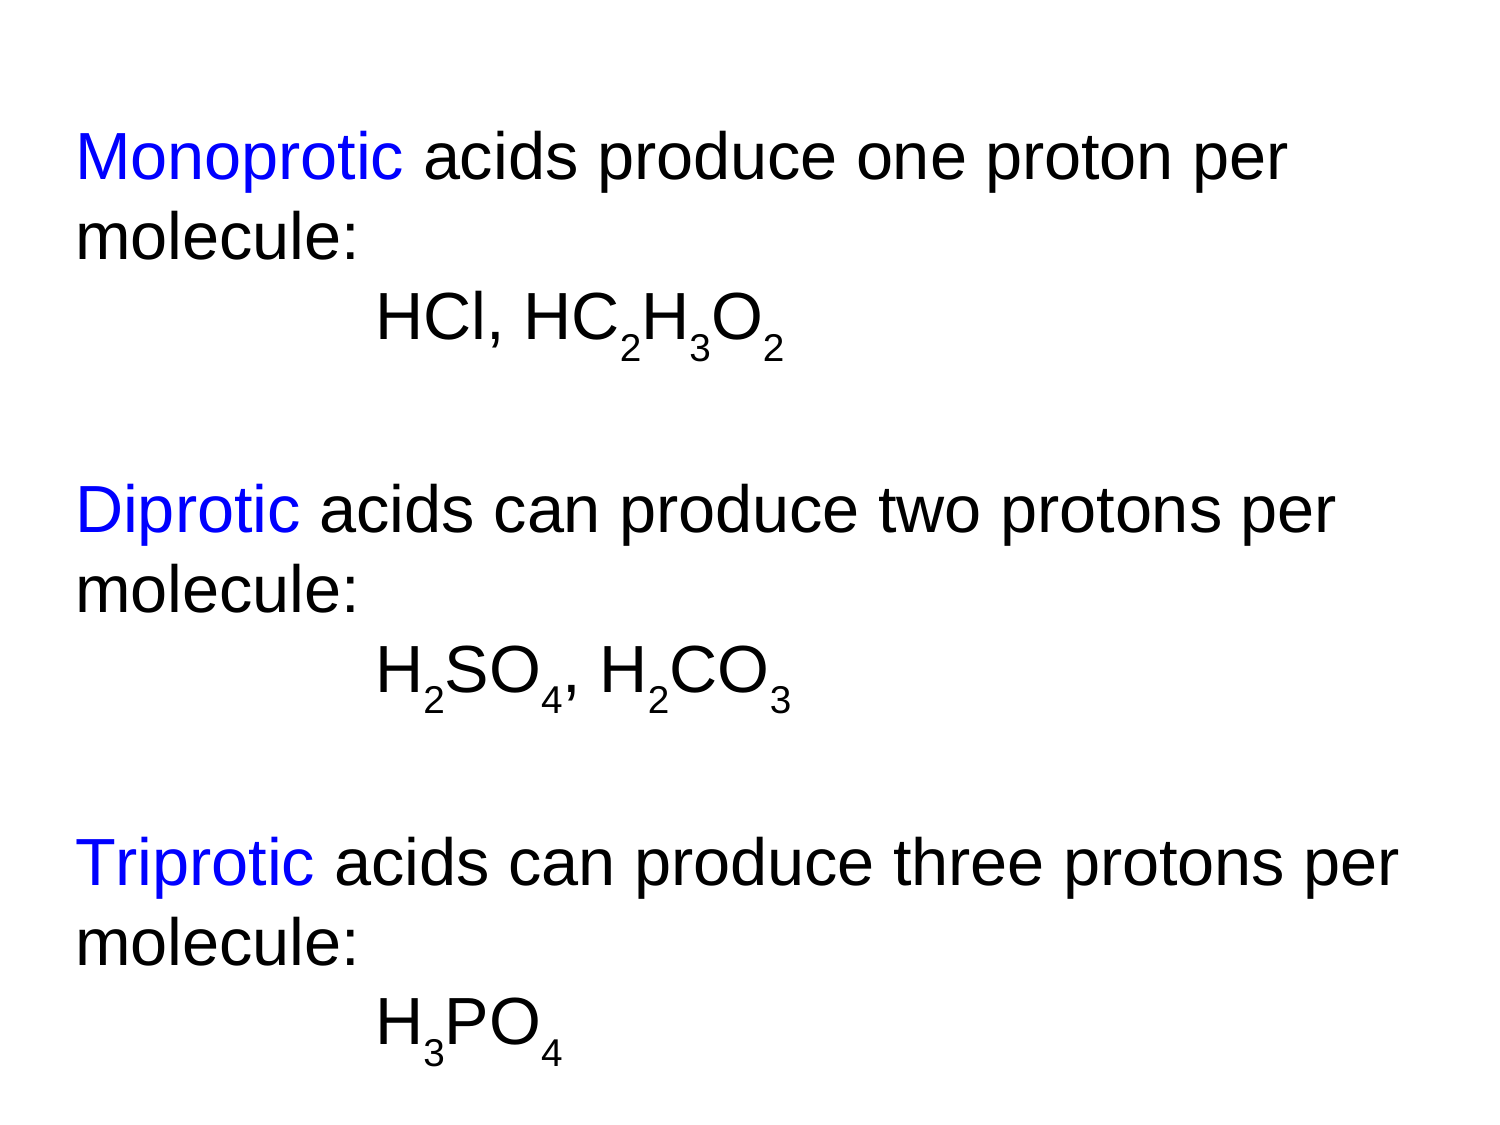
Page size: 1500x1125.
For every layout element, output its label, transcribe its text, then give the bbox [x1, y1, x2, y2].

subtitle Monoprotic acids produce one proton per molecule: HCl, HC2H3O2 Diprotic acids can produce two protons per molecule: H2SO4, H2CO3 Triprotic acids can produce three protons per molecule: H3PO4 [75, 112, 1426, 1075]
